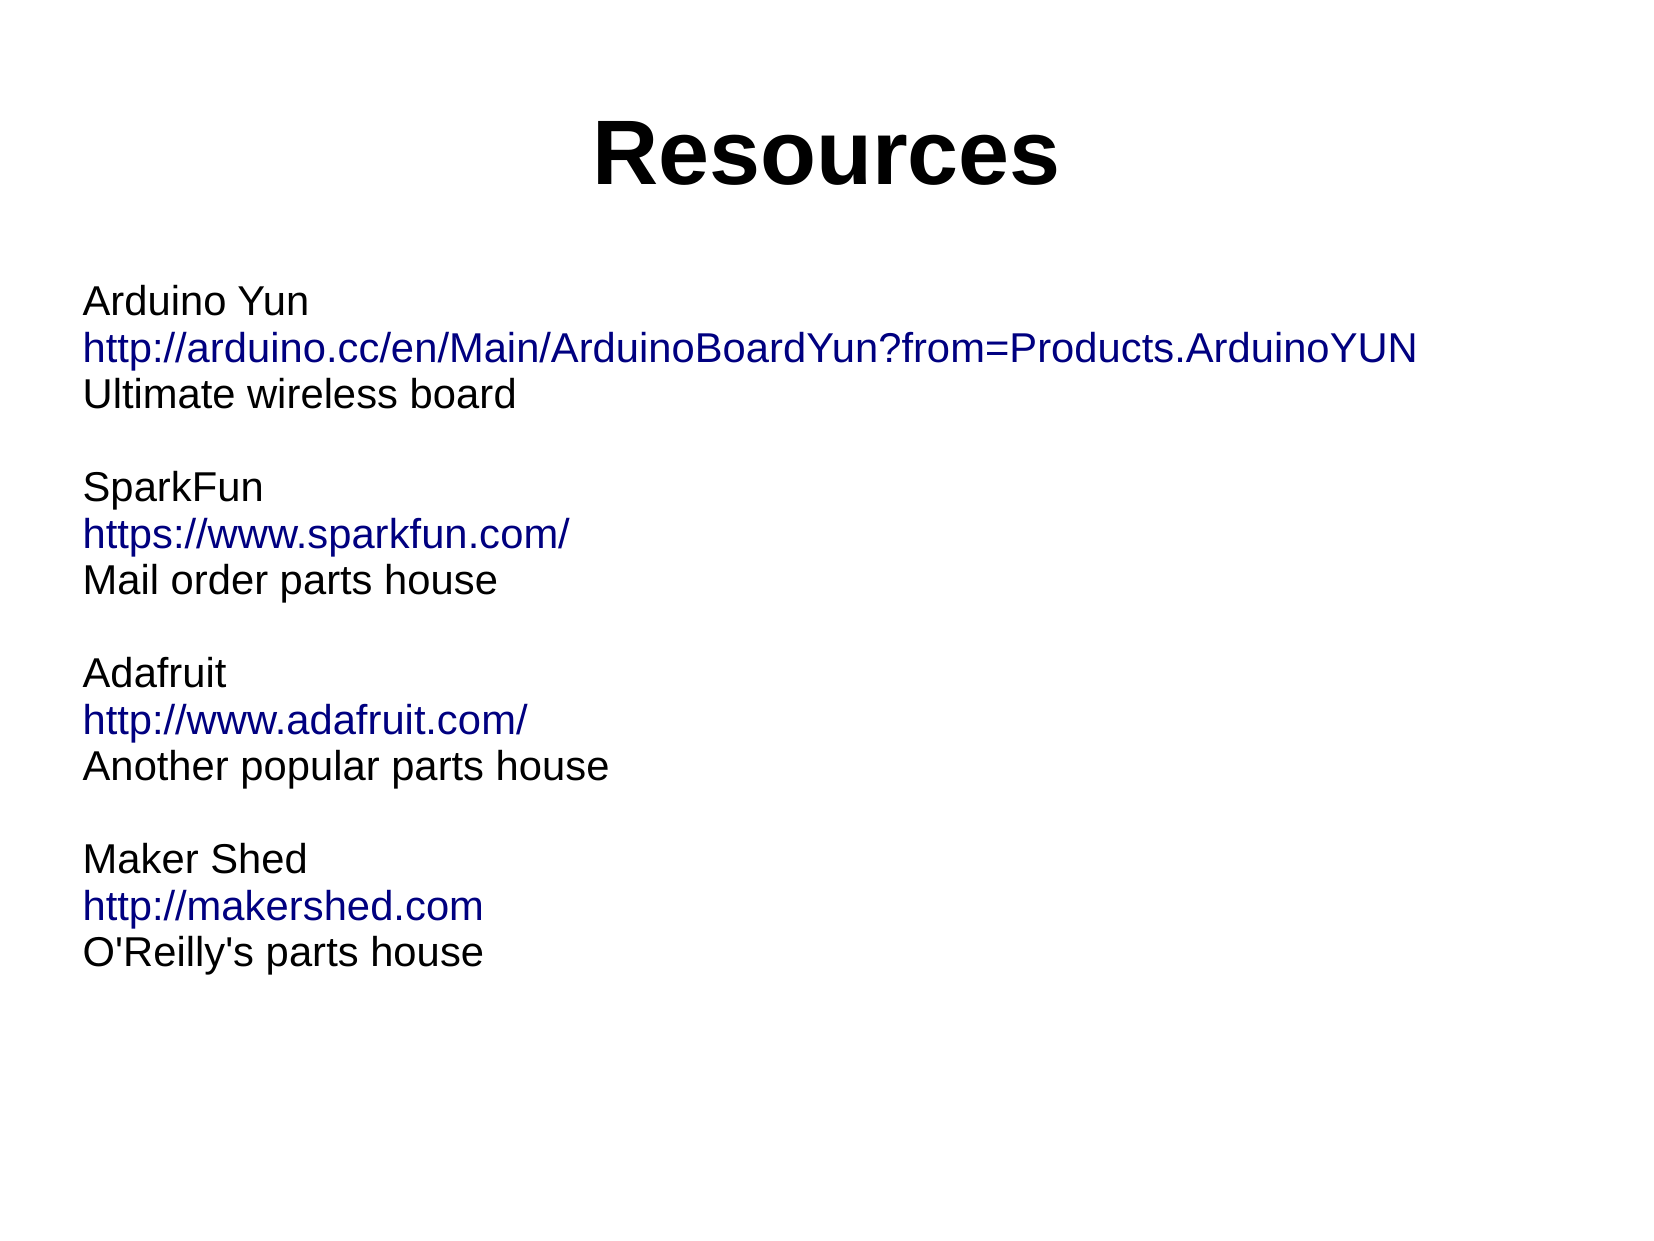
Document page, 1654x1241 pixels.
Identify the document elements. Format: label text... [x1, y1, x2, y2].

subtitle Arduino Yun http://arduino.cc/en/Main/ArduinoBoardYun?from=Products.ArduinoYUN Ultimate wireless board SparkFun https://www.sparkfun.com/ Mail order parts house Adafruit http://www.adafruit.com/ Another popular parts house Maker Shed http://makershed.com O'Reilly's parts house [82, 273, 1571, 1026]
title Resources [82, 49, 1571, 257]
